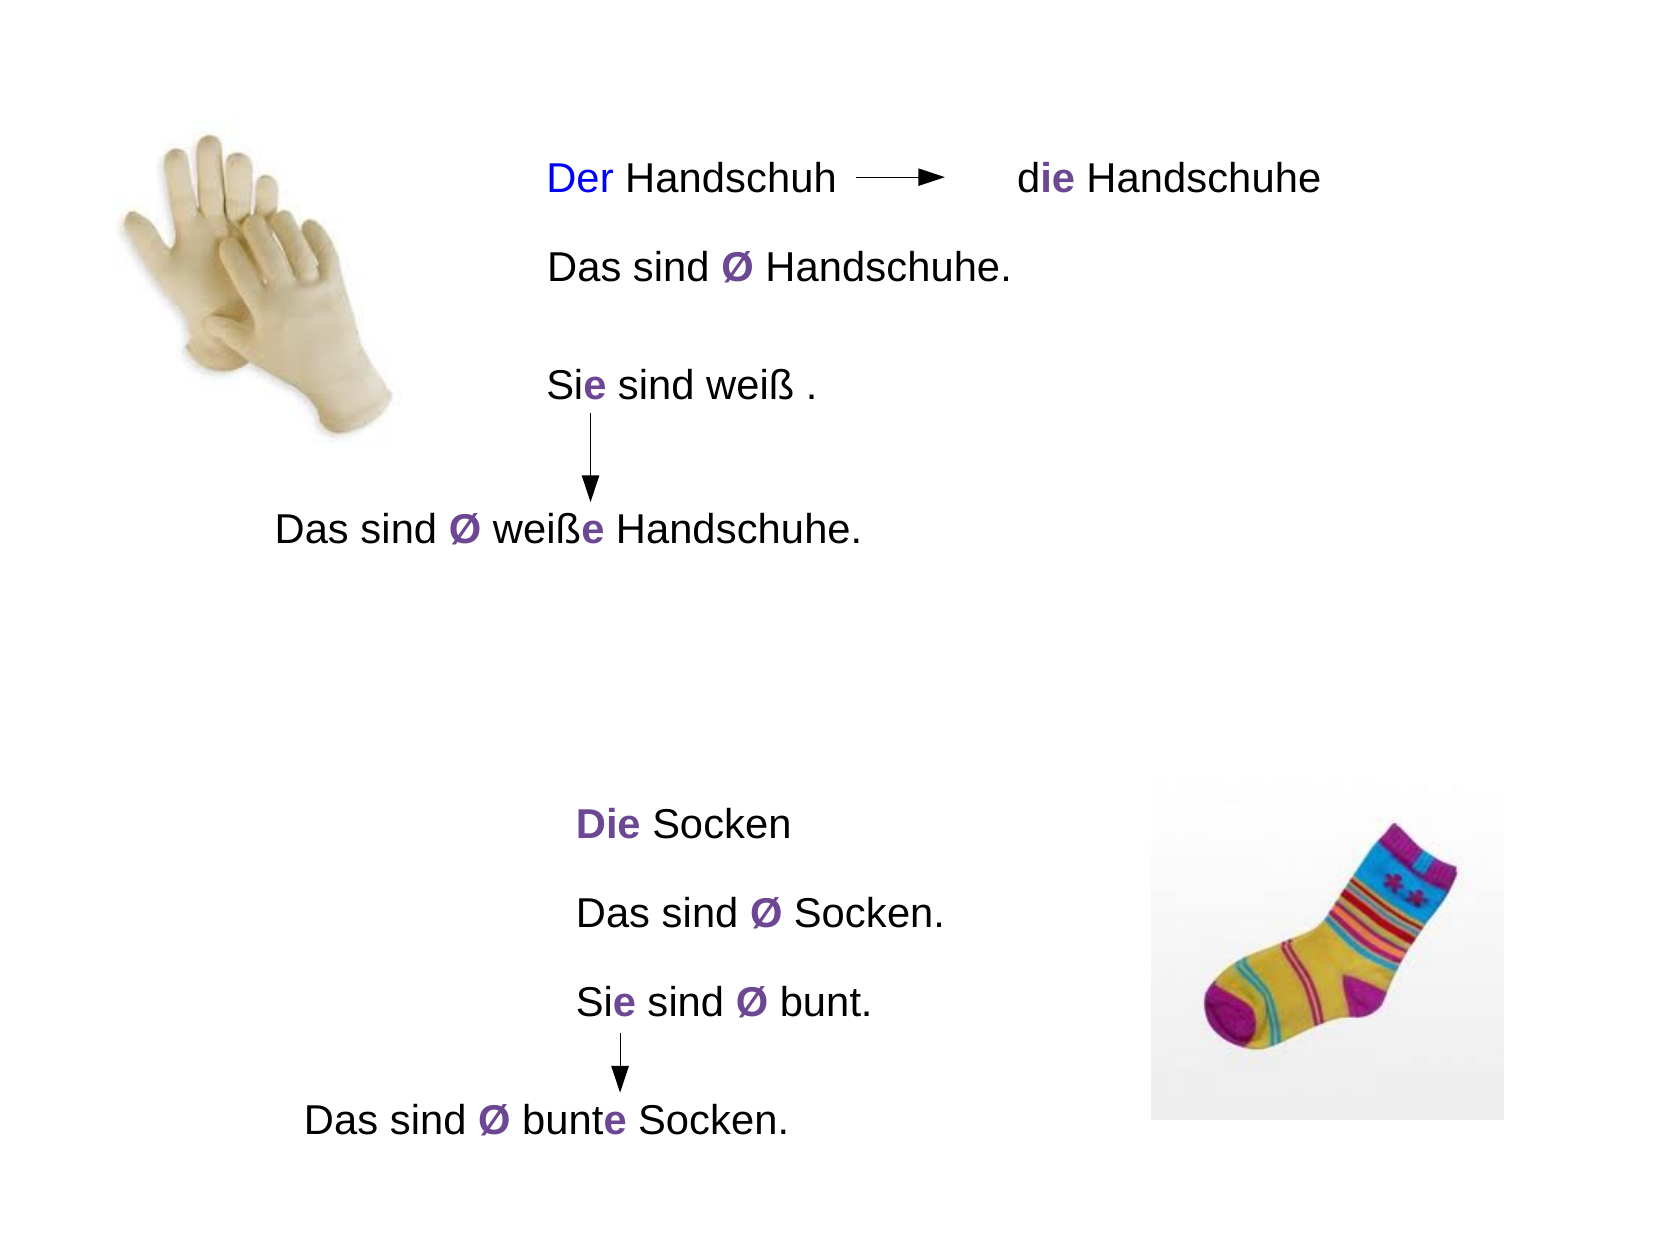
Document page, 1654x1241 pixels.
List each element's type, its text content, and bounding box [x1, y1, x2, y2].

picture [88, 118, 428, 481]
text_box Das sind Ø Handschuhe. [532, 236, 1027, 299]
picture [1151, 767, 1504, 1120]
text_box die Handschuhe [1002, 147, 1348, 211]
text_box Das sind Ø Socken. [561, 882, 960, 945]
text_box Sie sind weiß . [531, 354, 833, 417]
text_box Die Socken [561, 793, 807, 857]
text_box Das sind Ø bunte Socken. [289, 1088, 805, 1152]
text_box Der Handschuh [531, 147, 875, 210]
text_box Das sind Ø weiße Handschuhe. [259, 498, 878, 562]
text_box Sie sind Ø bunt. [561, 970, 888, 1034]
